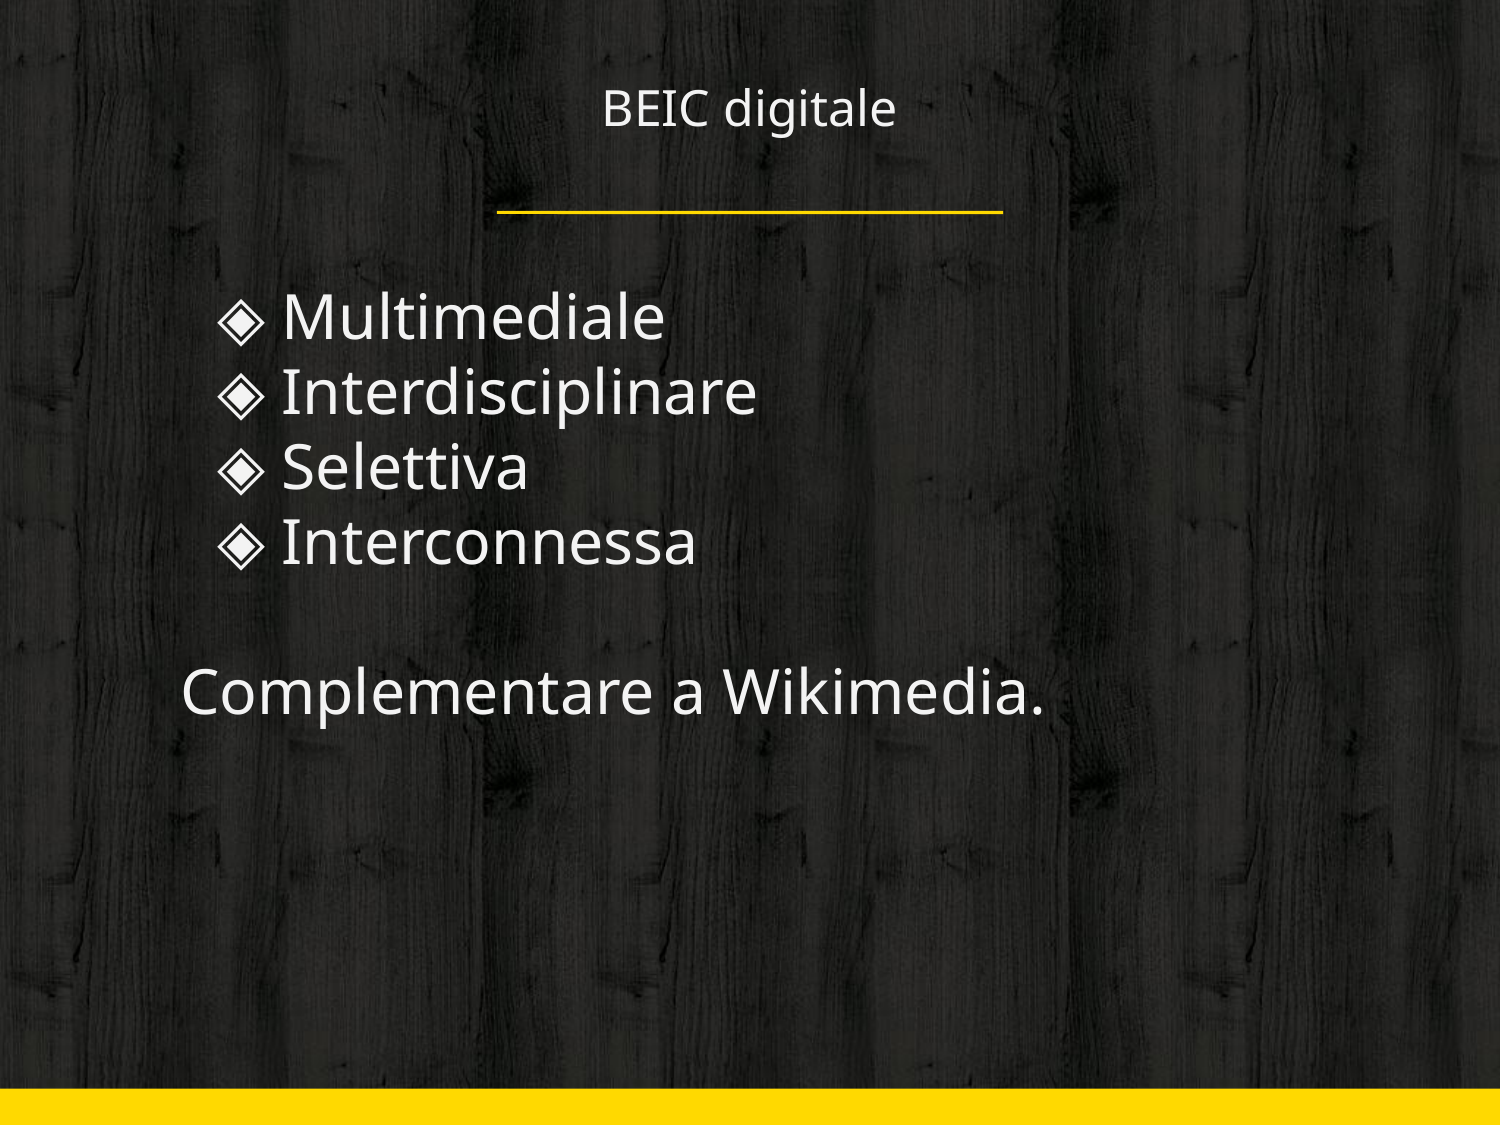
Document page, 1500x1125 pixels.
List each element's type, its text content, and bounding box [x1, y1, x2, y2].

title BEIC digitale [75, 0, 1425, 213]
list Multimediale Interdisciplinare Selettiva Interconnessa Complementare a Wikimedia. [164, 262, 1335, 1056]
picture [0, 0, 1500, 1088]
